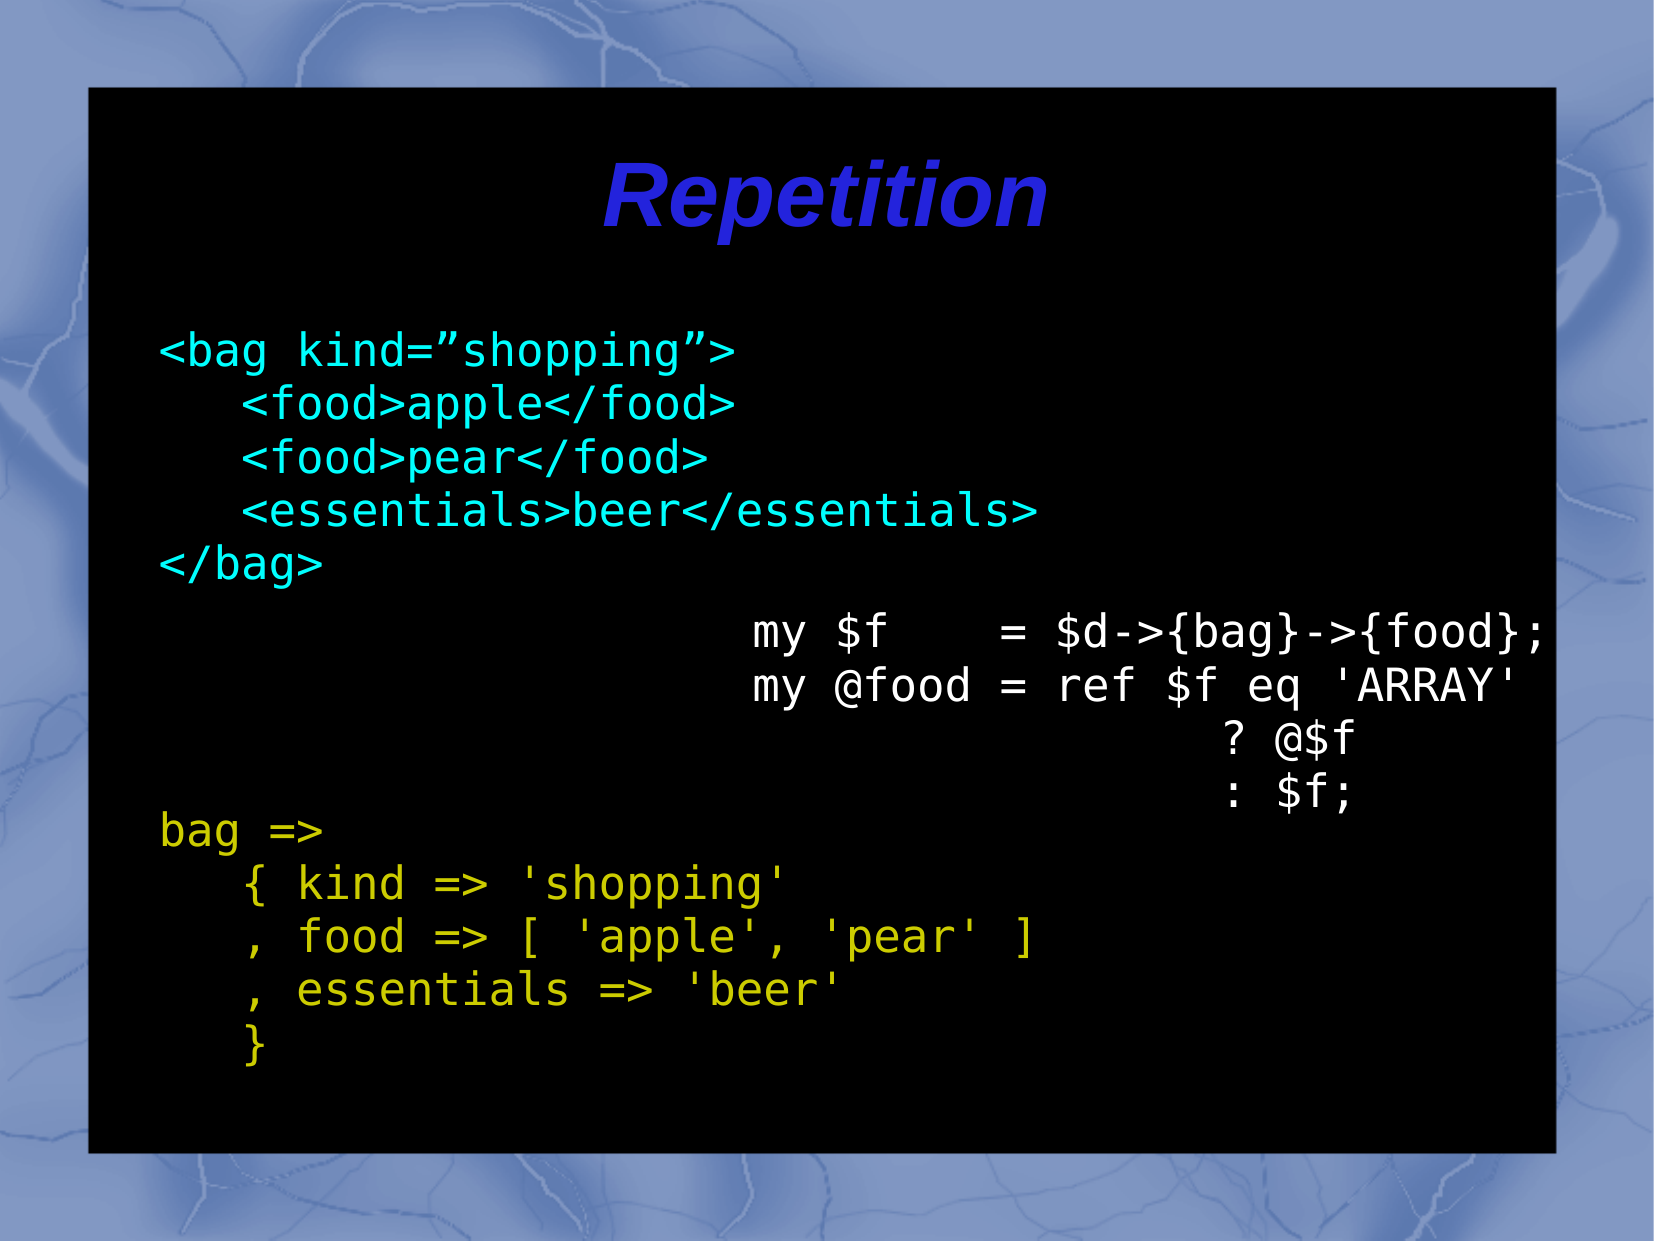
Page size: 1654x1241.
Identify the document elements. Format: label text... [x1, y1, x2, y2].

title Repetition [118, 90, 1536, 298]
picture [0, 0, 1654, 1241]
text_box <bag kind=”shopping”> <food>apple</food> <food>pear</food> <essentials>beer</essentials> </bag> bag => { kind => 'shopping' , food => [ 'apple', 'pear' ] , essentials => 'beer' } [143, 316, 1054, 1078]
text_box my $f = $d->{bag}->{food}; my @food = ref $f eq 'ARRAY' ? @$f : $f; [737, 597, 1565, 826]
